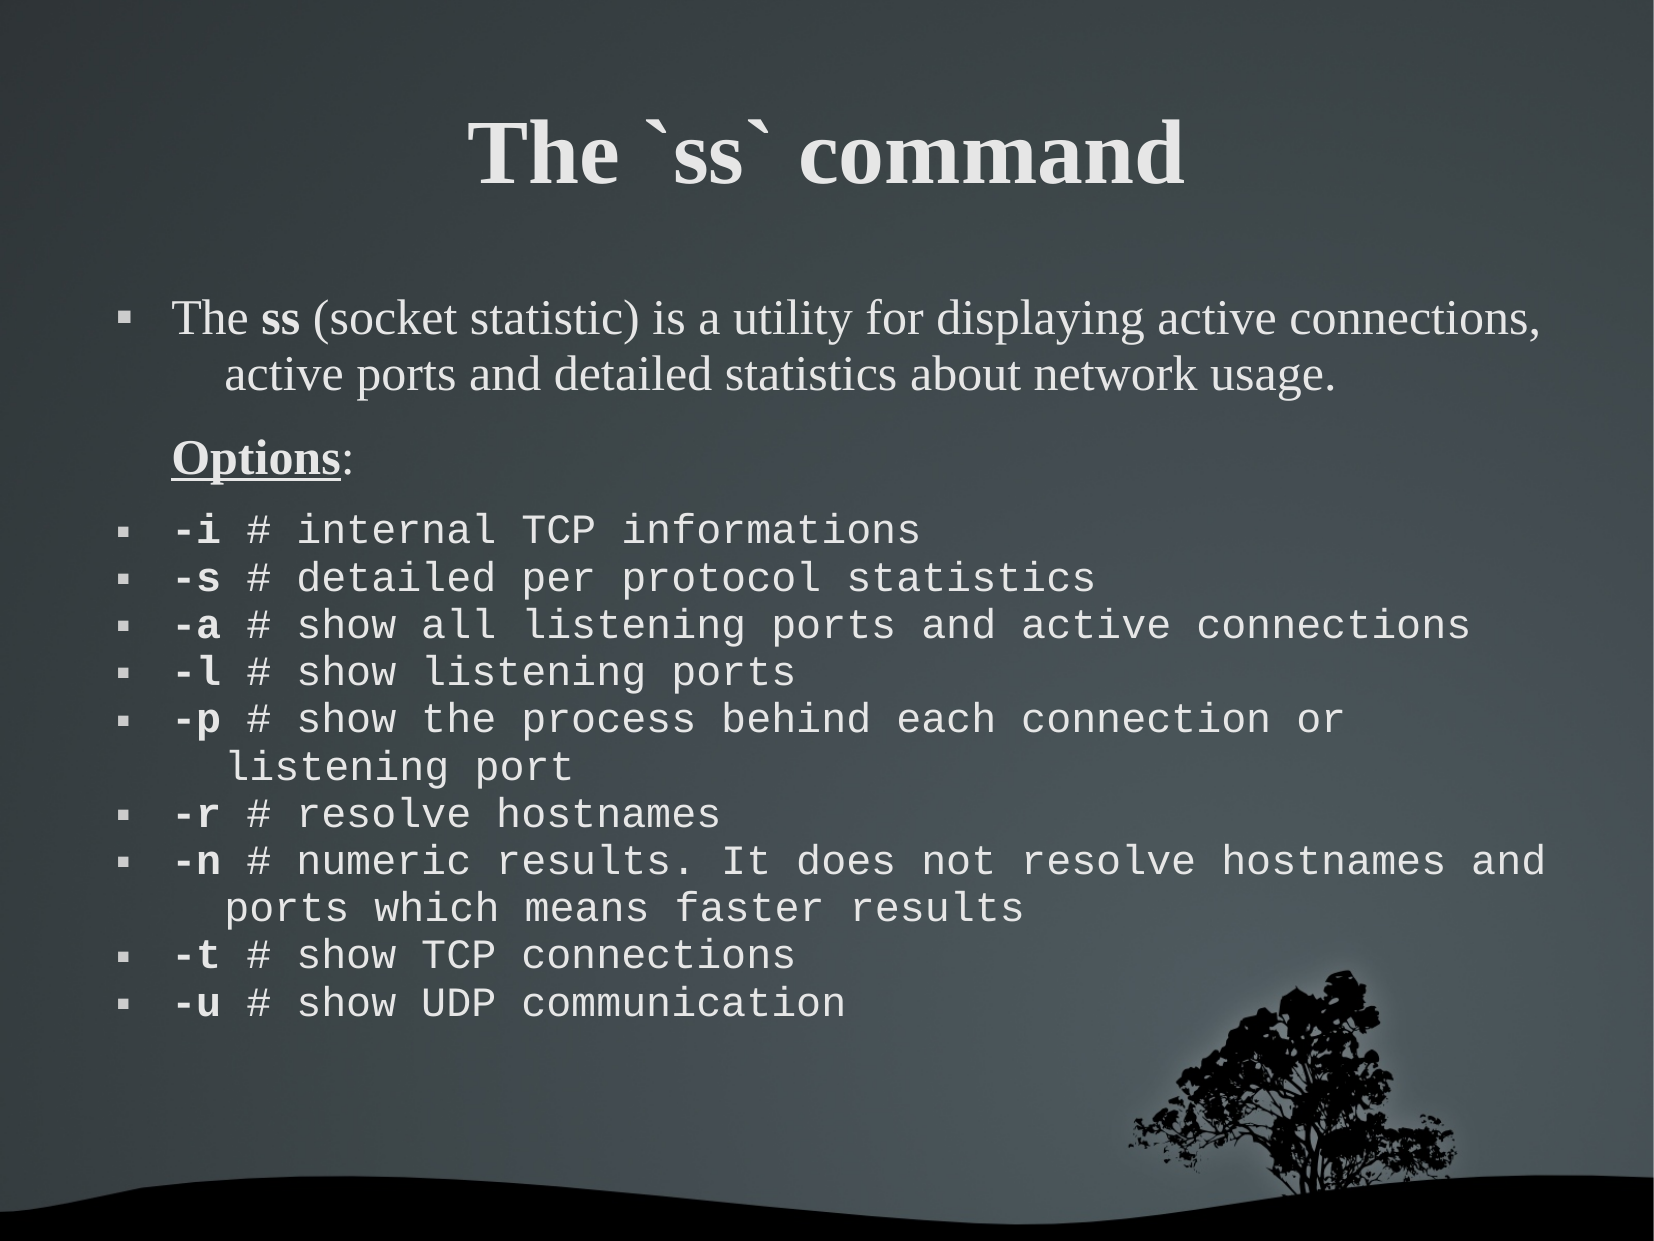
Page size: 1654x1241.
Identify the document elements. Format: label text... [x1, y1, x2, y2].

picture [0, 0, 1654, 1241]
title The `ss` command [82, 49, 1571, 257]
list The ss (socket statistic) is a utility for displaying active connections, active ports and detailed statistics about network usage. Options: -i # internal TCP informations -s # detailed per protocol statistics -a # show all listening ports and active connections -l # show listening ports -p # show the process behind each connection or listening port -r # resolve hostnames -n # numeric results. It does not resolve hostnames and ports which means faster results -t # show TCP connections -u # show UDP communication [82, 290, 1571, 1131]
